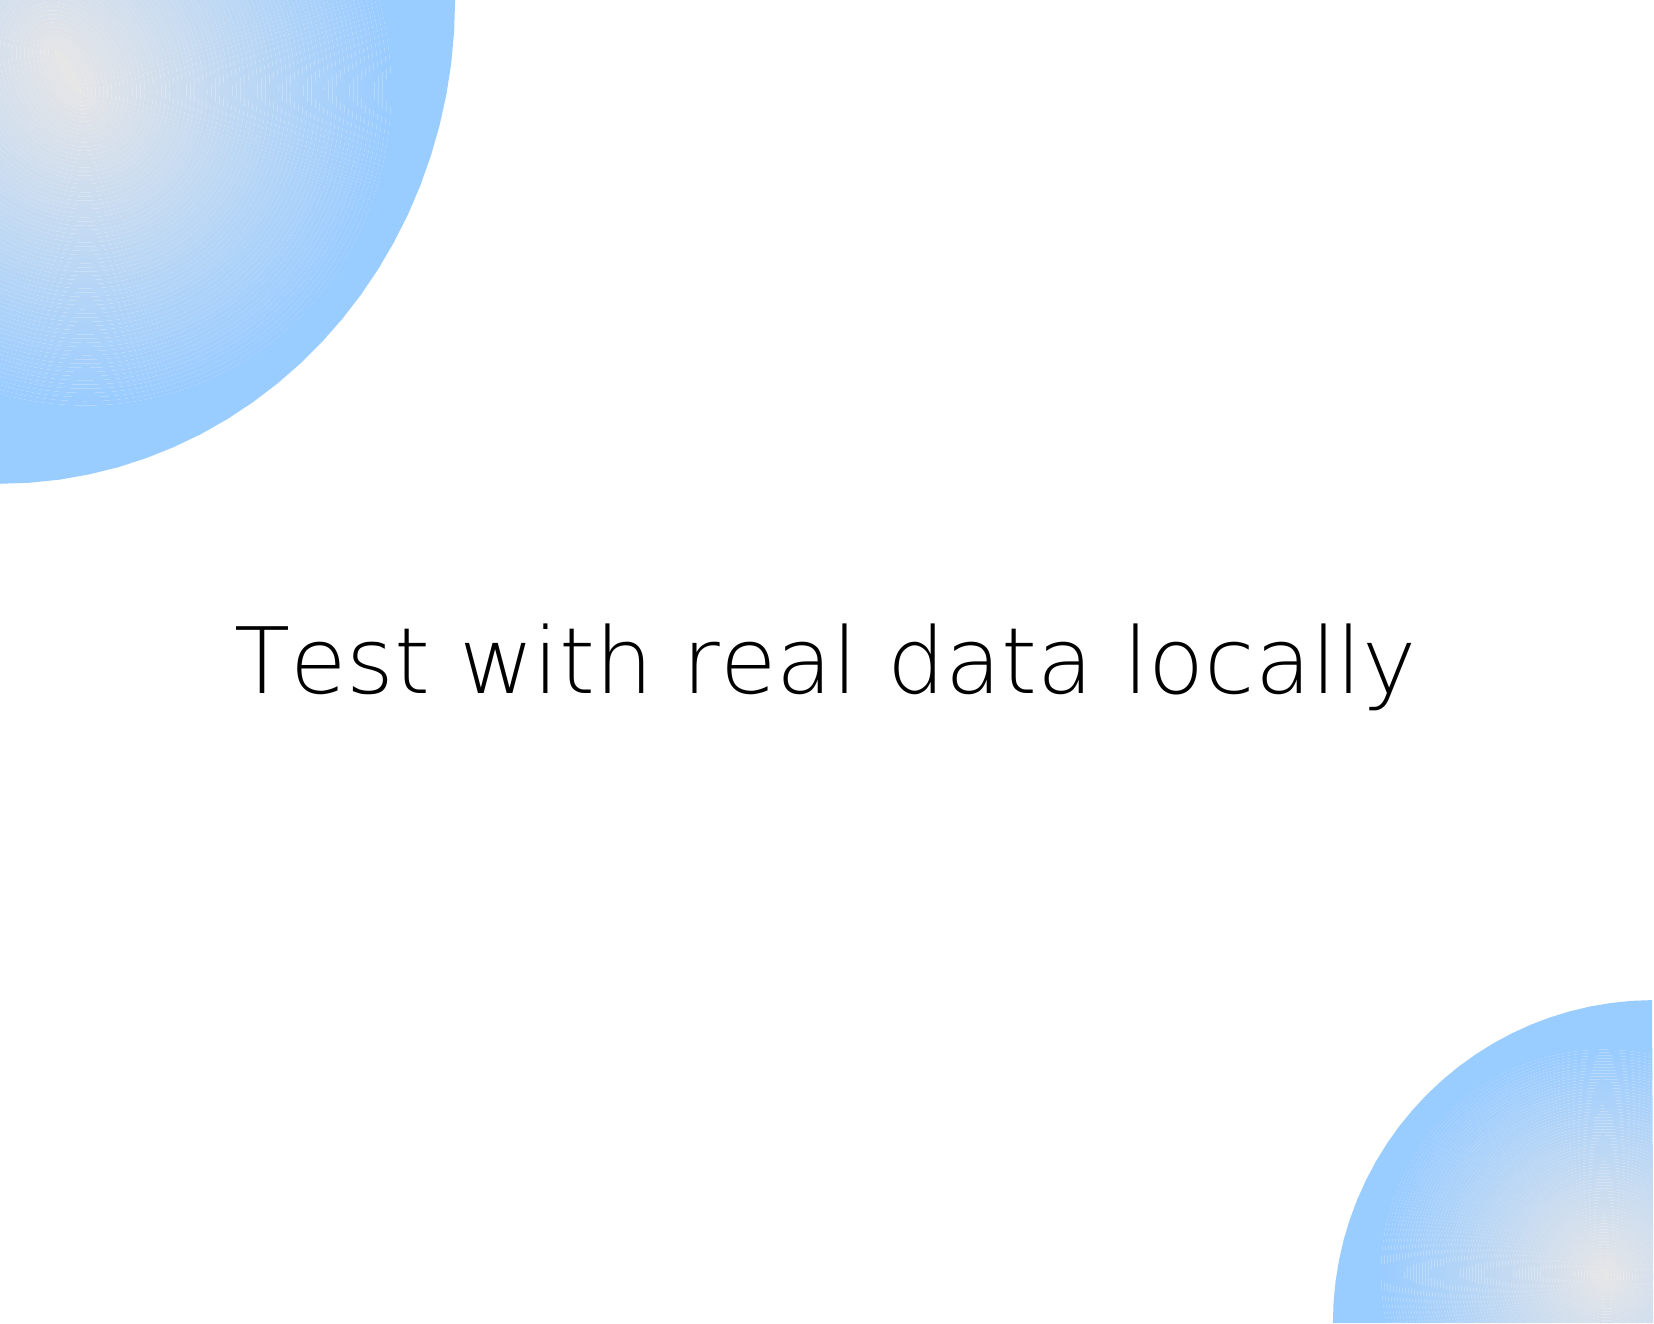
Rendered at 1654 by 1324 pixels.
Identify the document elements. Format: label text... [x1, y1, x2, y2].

subtitle Test with real data locally [82, 149, 1571, 1174]
